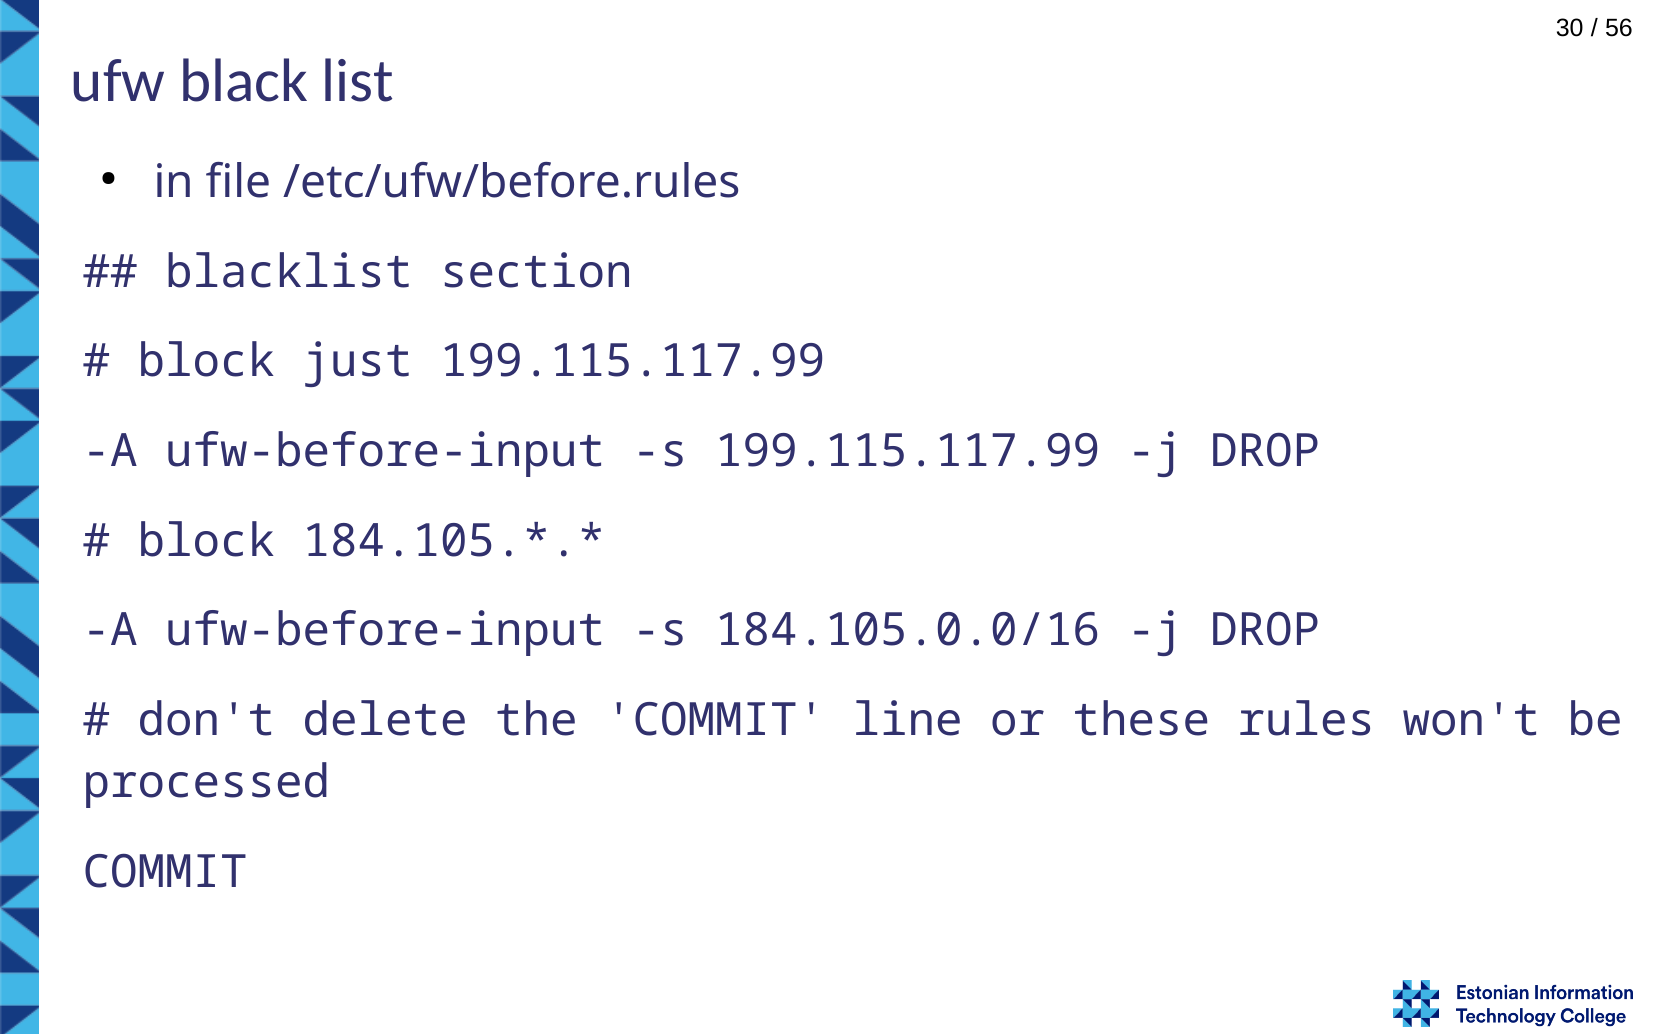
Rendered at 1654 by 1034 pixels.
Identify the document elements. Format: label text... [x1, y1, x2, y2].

list in file /etc/ufw/before.rules ## blacklist section # block just 199.115.117.99 -A ufw-before-input -s 199.115.117.99 -j DROP # block 184.105.*.* -A ufw-before-input -s 184.105.0.0/16 -j DROP # don't delete the 'COMMIT' line or these rules won't be processed COMMIT [82, 148, 1625, 916]
title ufw black list [70, 41, 1630, 130]
picture [1393, 980, 1633, 1027]
